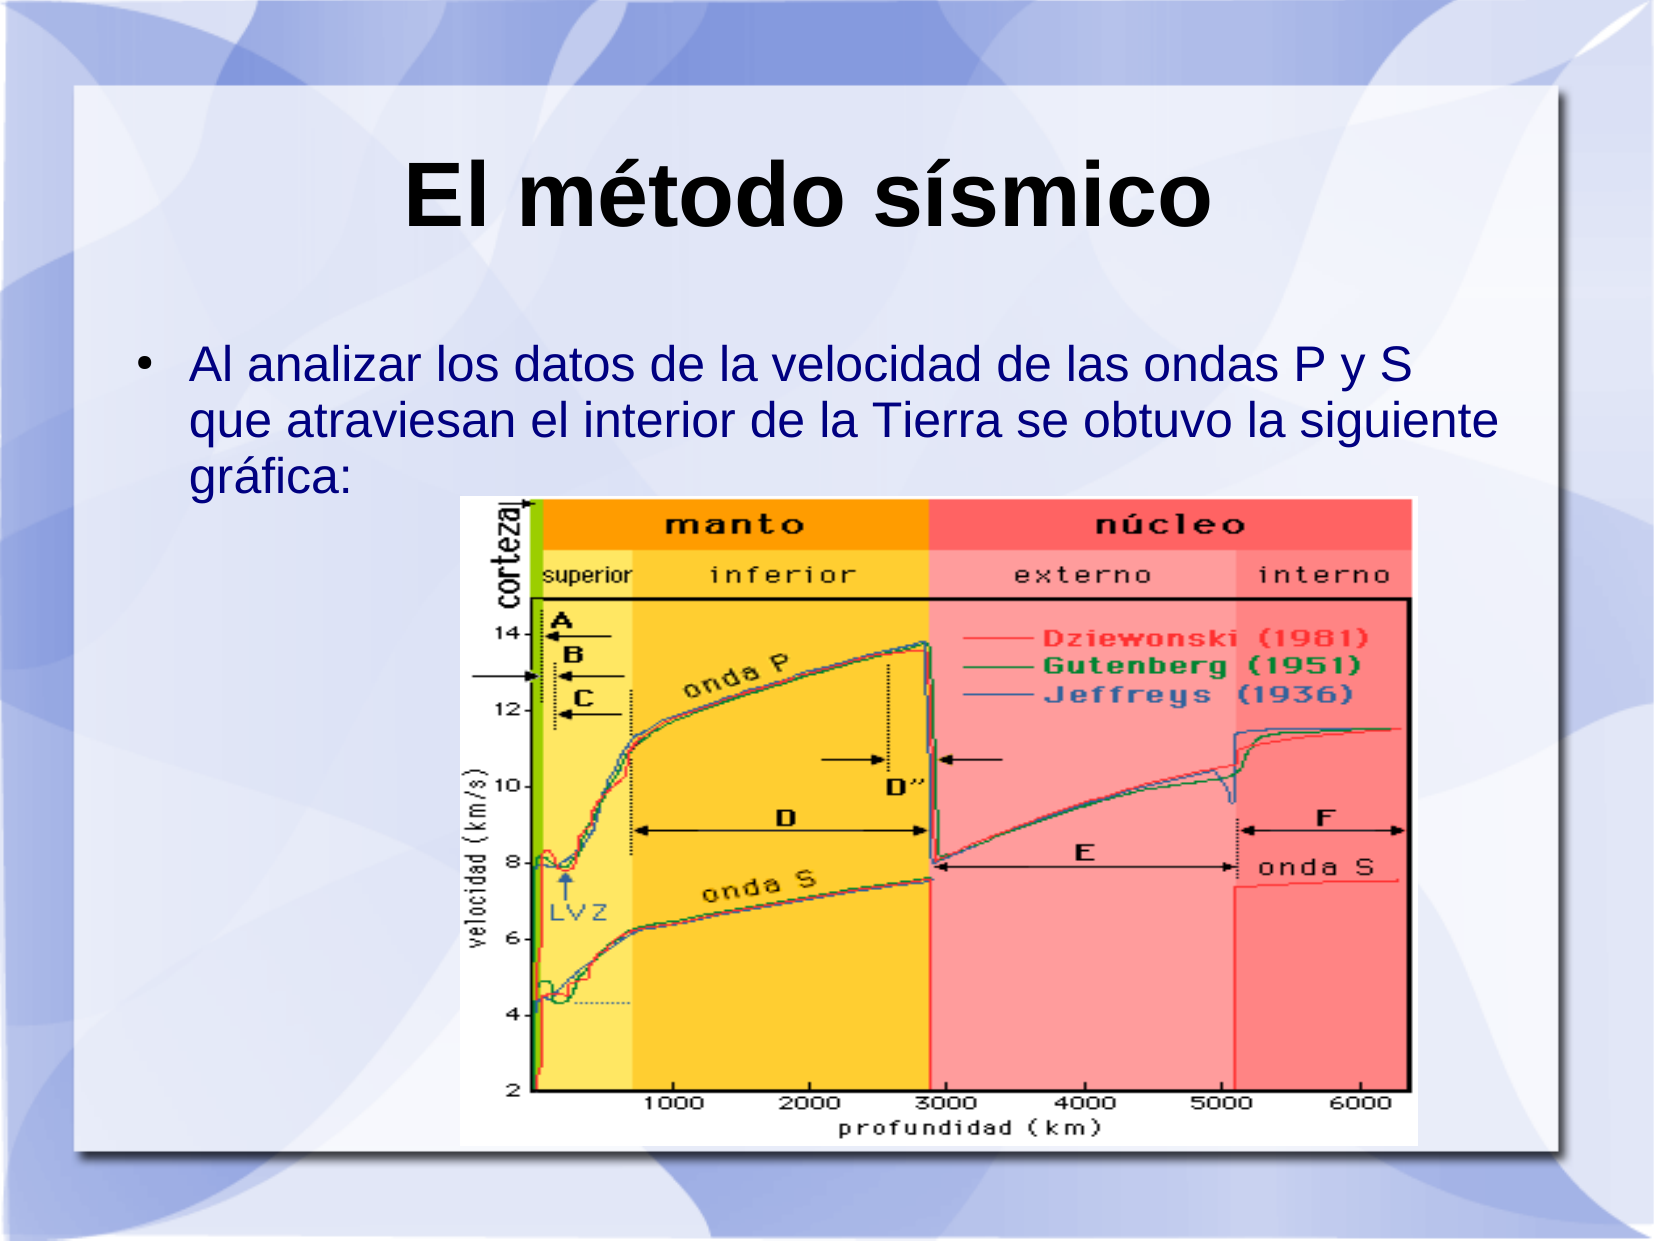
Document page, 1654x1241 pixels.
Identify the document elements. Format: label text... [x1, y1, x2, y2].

title El método sísmico [82, 90, 1536, 298]
picture [0, 0, 1654, 1241]
list Al analizar los datos de la velocidad de las ondas P y S que atraviesan el interior de la Tierra se obtuvo la siguiente gráfica: [118, 336, 1506, 975]
